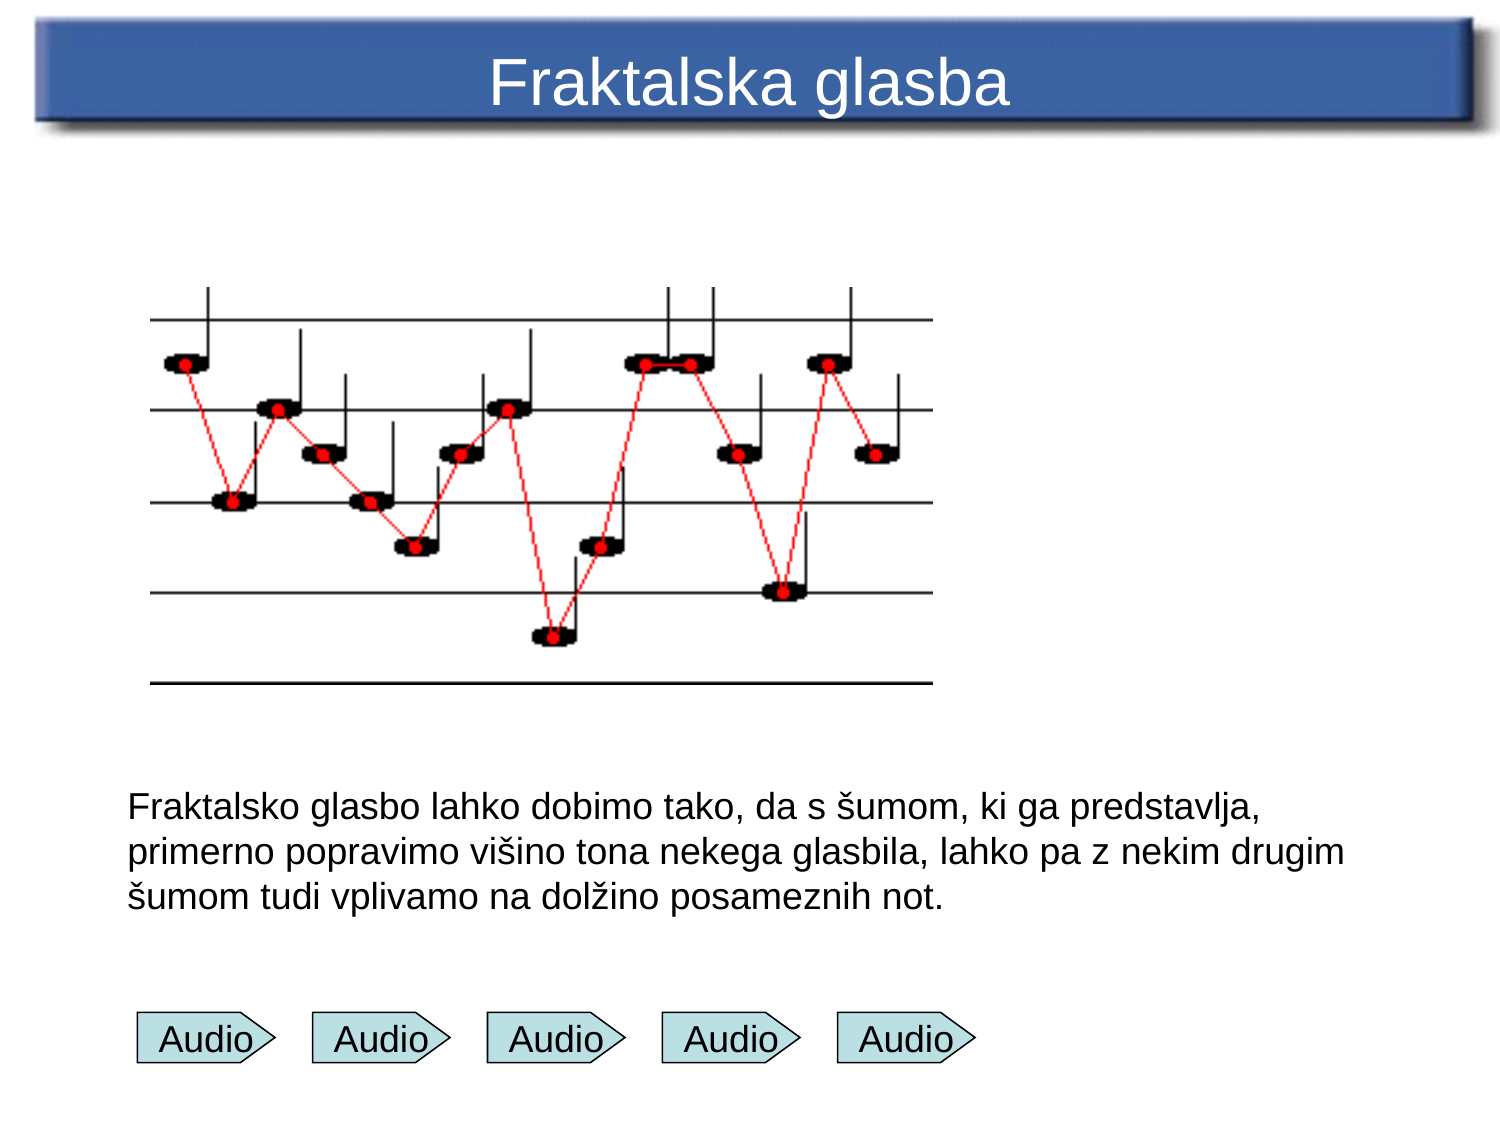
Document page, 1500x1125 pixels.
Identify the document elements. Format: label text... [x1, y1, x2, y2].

text_box Audio [137, 1012, 276, 1063]
text_box Fraktalsko glasbo lahko dobimo tako, da s šumom, ki ga predstavlja, primerno popravimo višino tona nekega glasbila, lahko pa z nekim drugim šumom tudi vplivamo na dolžino posameznih not. [112, 774, 1426, 926]
text_box Audio [837, 1012, 976, 1063]
text_box Audio [312, 1012, 451, 1063]
text_box Audio [487, 1012, 626, 1063]
title Fraktalska glasba [75, 31, 1426, 127]
picture [33, 14, 1500, 141]
picture [150, 287, 933, 685]
text_box Audio [662, 1012, 801, 1063]
